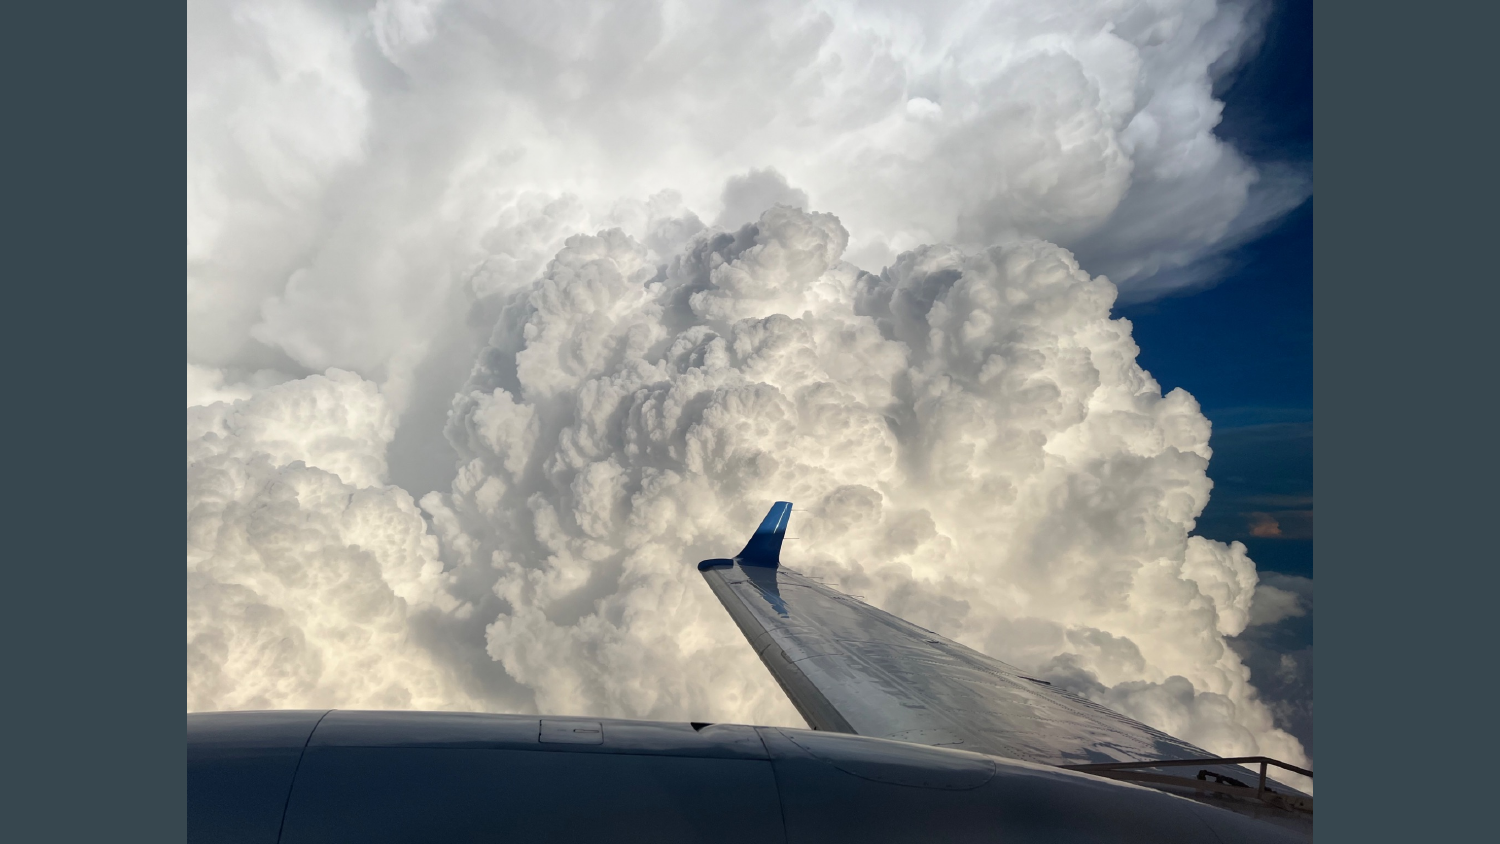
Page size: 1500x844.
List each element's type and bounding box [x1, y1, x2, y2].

picture [187, 0, 1313, 844]
